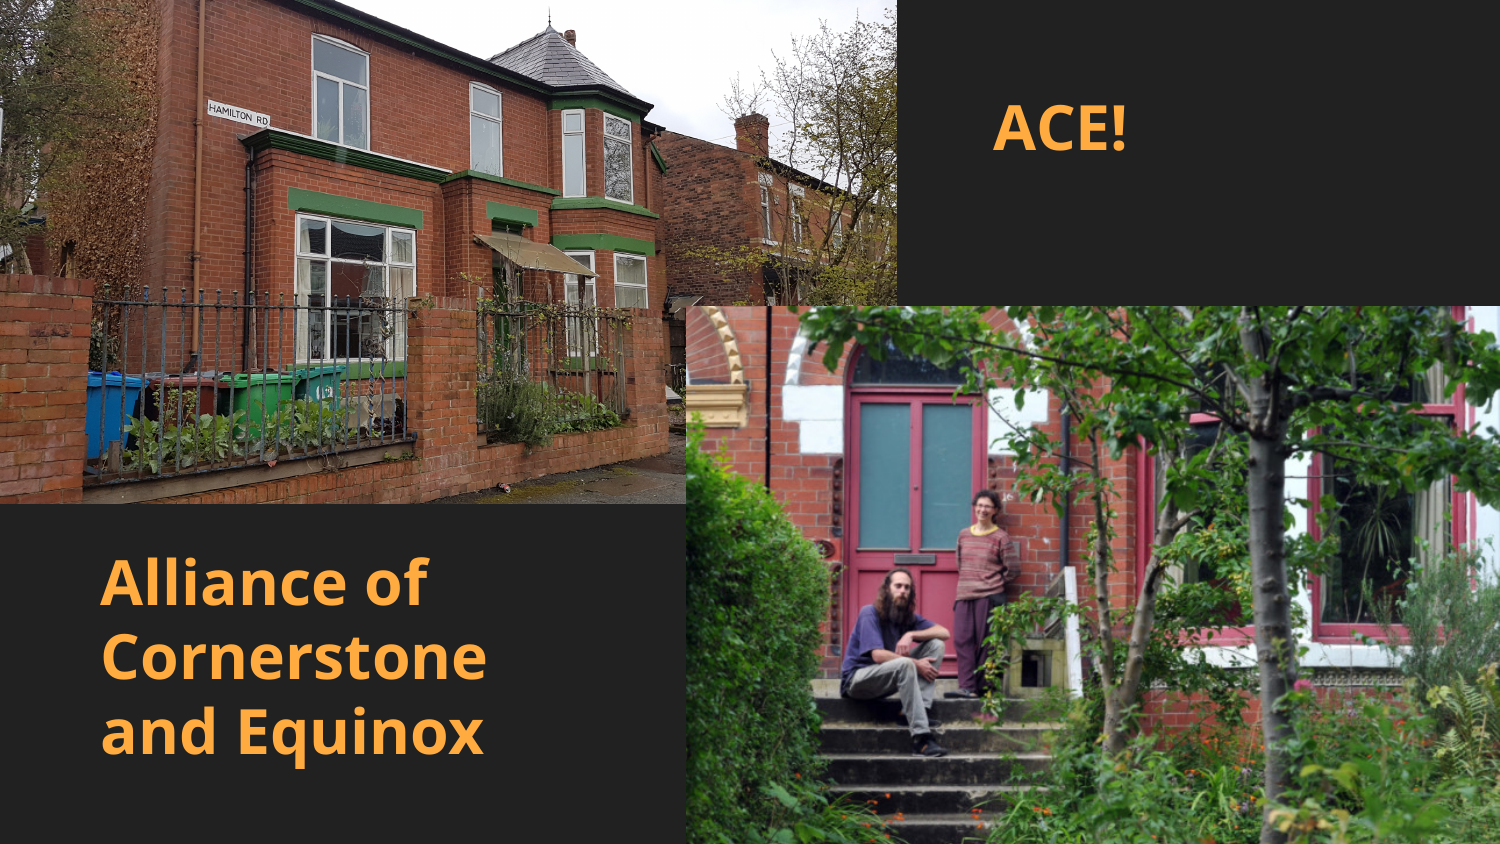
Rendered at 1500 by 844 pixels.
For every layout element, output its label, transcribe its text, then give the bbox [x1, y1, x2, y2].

picture [0, 0, 1500, 844]
title ACE! [978, 72, 1449, 236]
text_box Alliance of Cornerstone and Equinox [85, 527, 618, 778]
